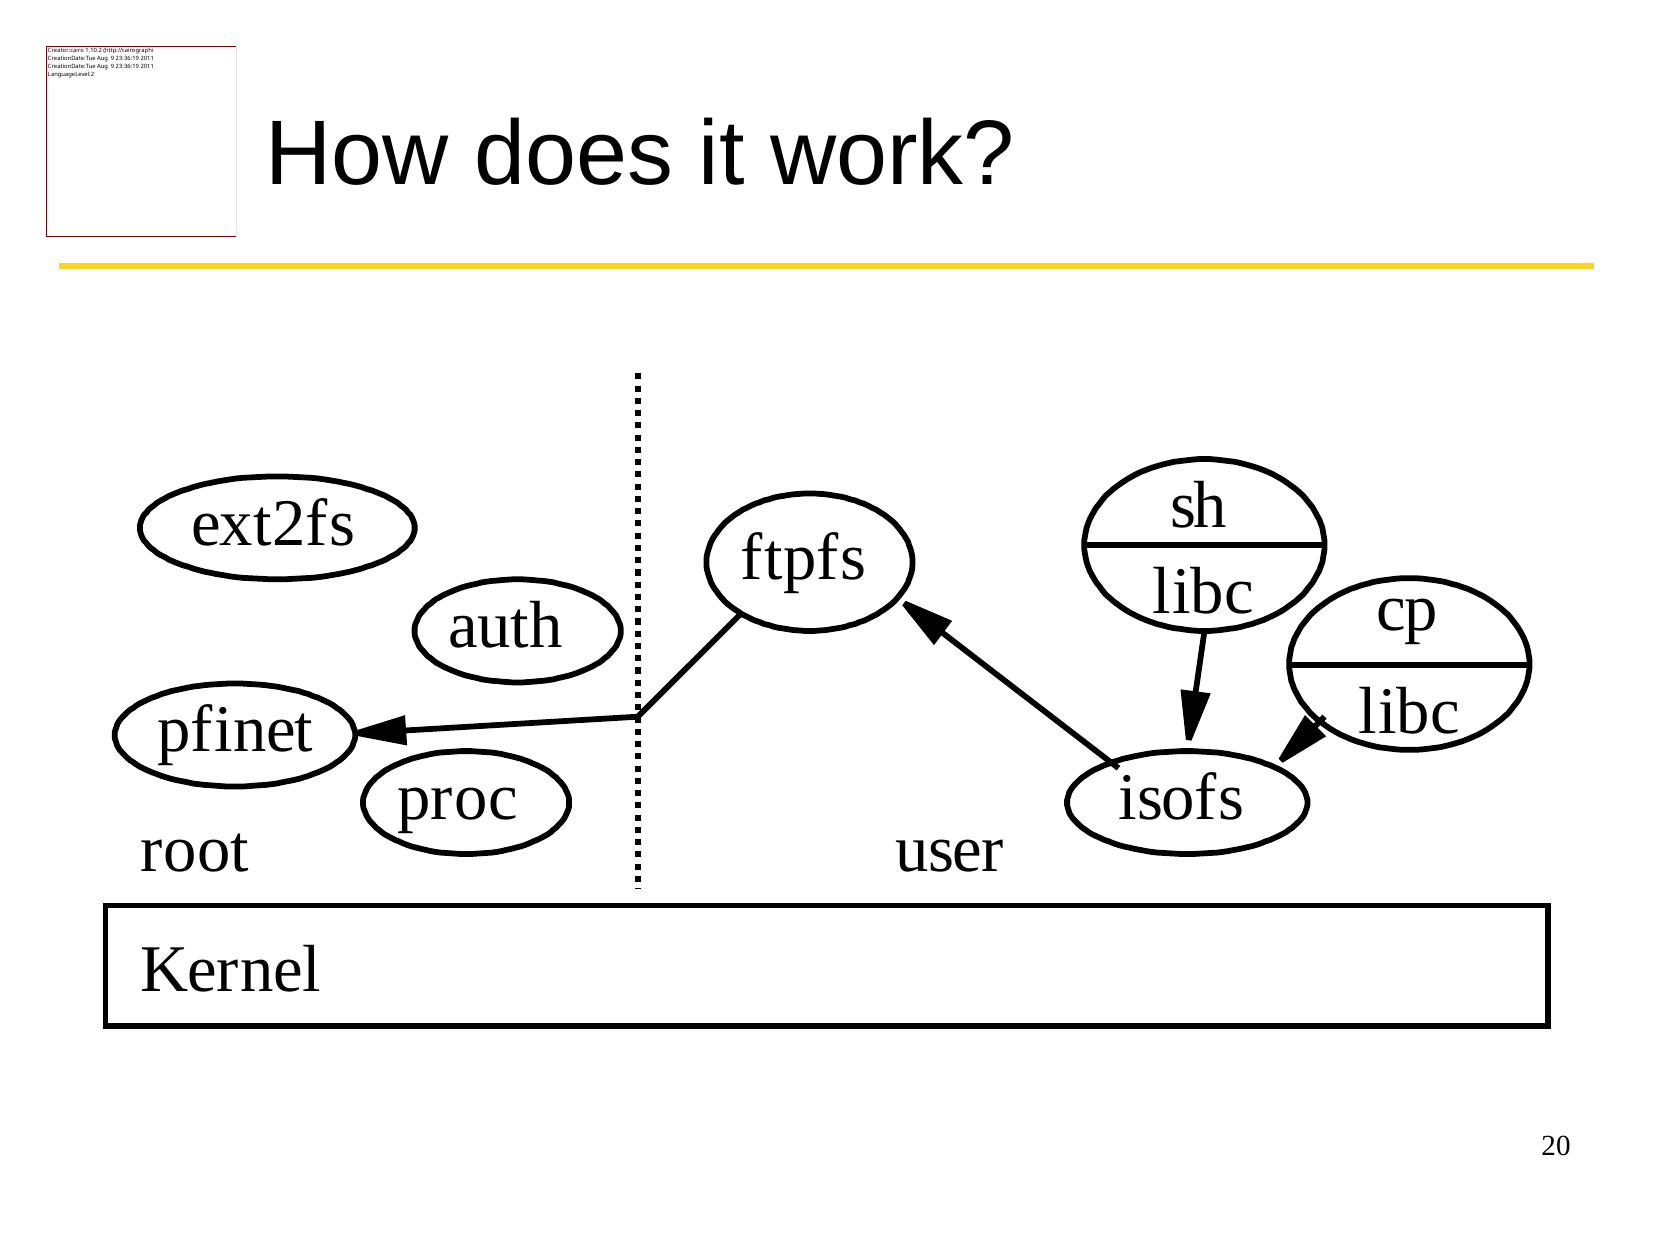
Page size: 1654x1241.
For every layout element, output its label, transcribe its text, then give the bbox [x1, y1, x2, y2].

picture [82, 350, 1571, 1049]
title How does it work? [265, 49, 1571, 257]
